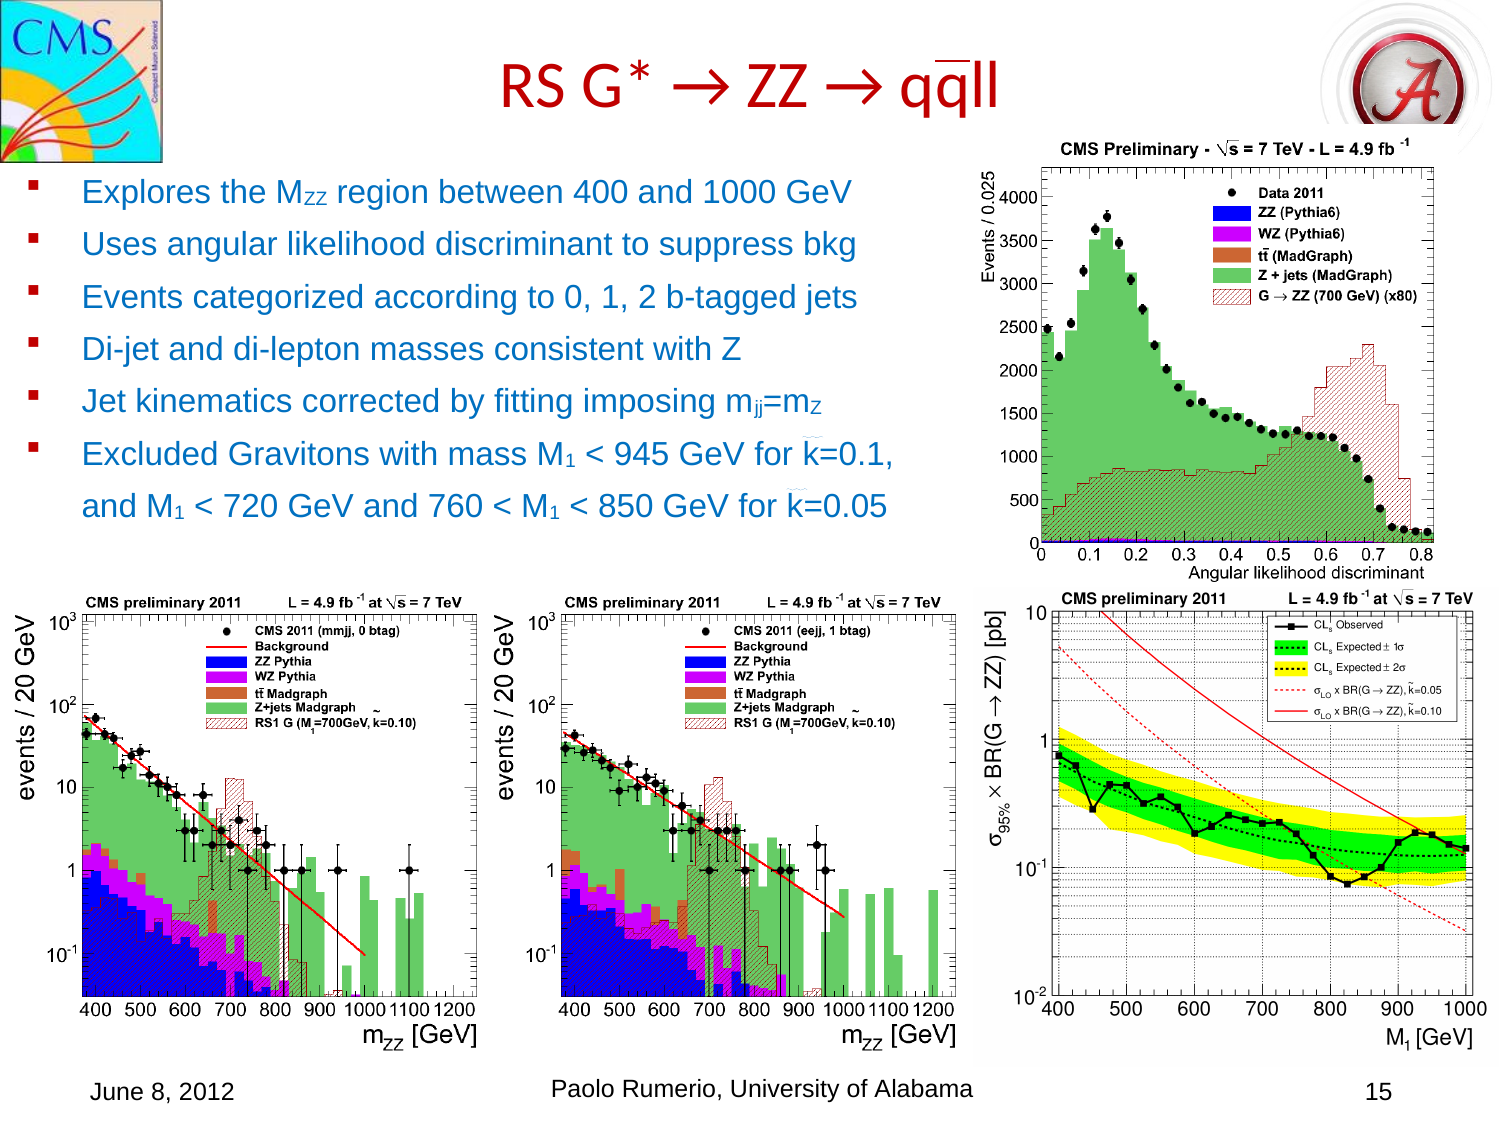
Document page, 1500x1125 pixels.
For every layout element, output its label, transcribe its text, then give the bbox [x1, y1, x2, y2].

text_box Explores the MZZ region between 400 and 1000 GeV Uses angular likelihood discriminant to suppress bkg Events categorized according to 0, 1, 2 b-tagged jets Di-jet and di-lepton masses consistent with Z Jet kinematics corrected by fitting imposing mjj=mZ Excluded Gravitons with mass M1 < 945 GeV for k=0.1, and M1 < 720 GeV and 760 < M1 < 850 GeV for k=0.05 [10, 162, 962, 591]
text_box RS G* → ZZ → qqll [163, 0, 1319, 162]
picture [5, 0, 1500, 1067]
picture [0, 0, 163, 163]
